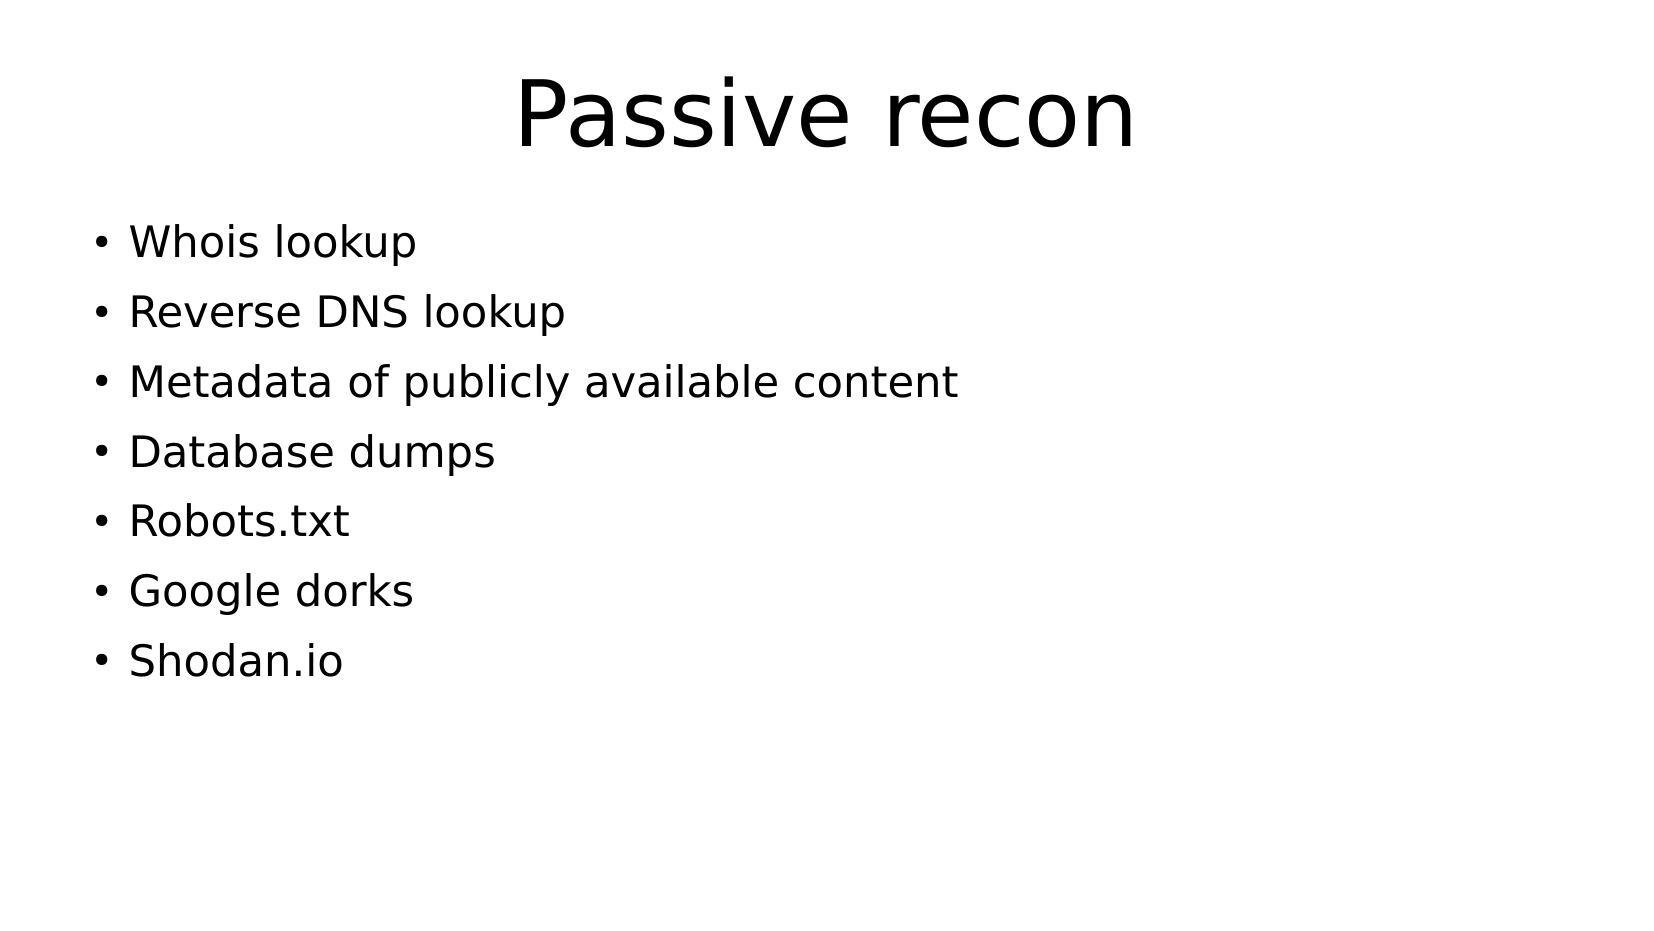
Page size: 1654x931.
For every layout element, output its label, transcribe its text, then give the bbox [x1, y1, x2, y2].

title Passive recon [82, 37, 1571, 193]
list Whois lookup Reverse DNS lookup Metadata of publicly available content Database dumps Robots.txt Google dorks Shodan.io [82, 217, 1571, 758]
